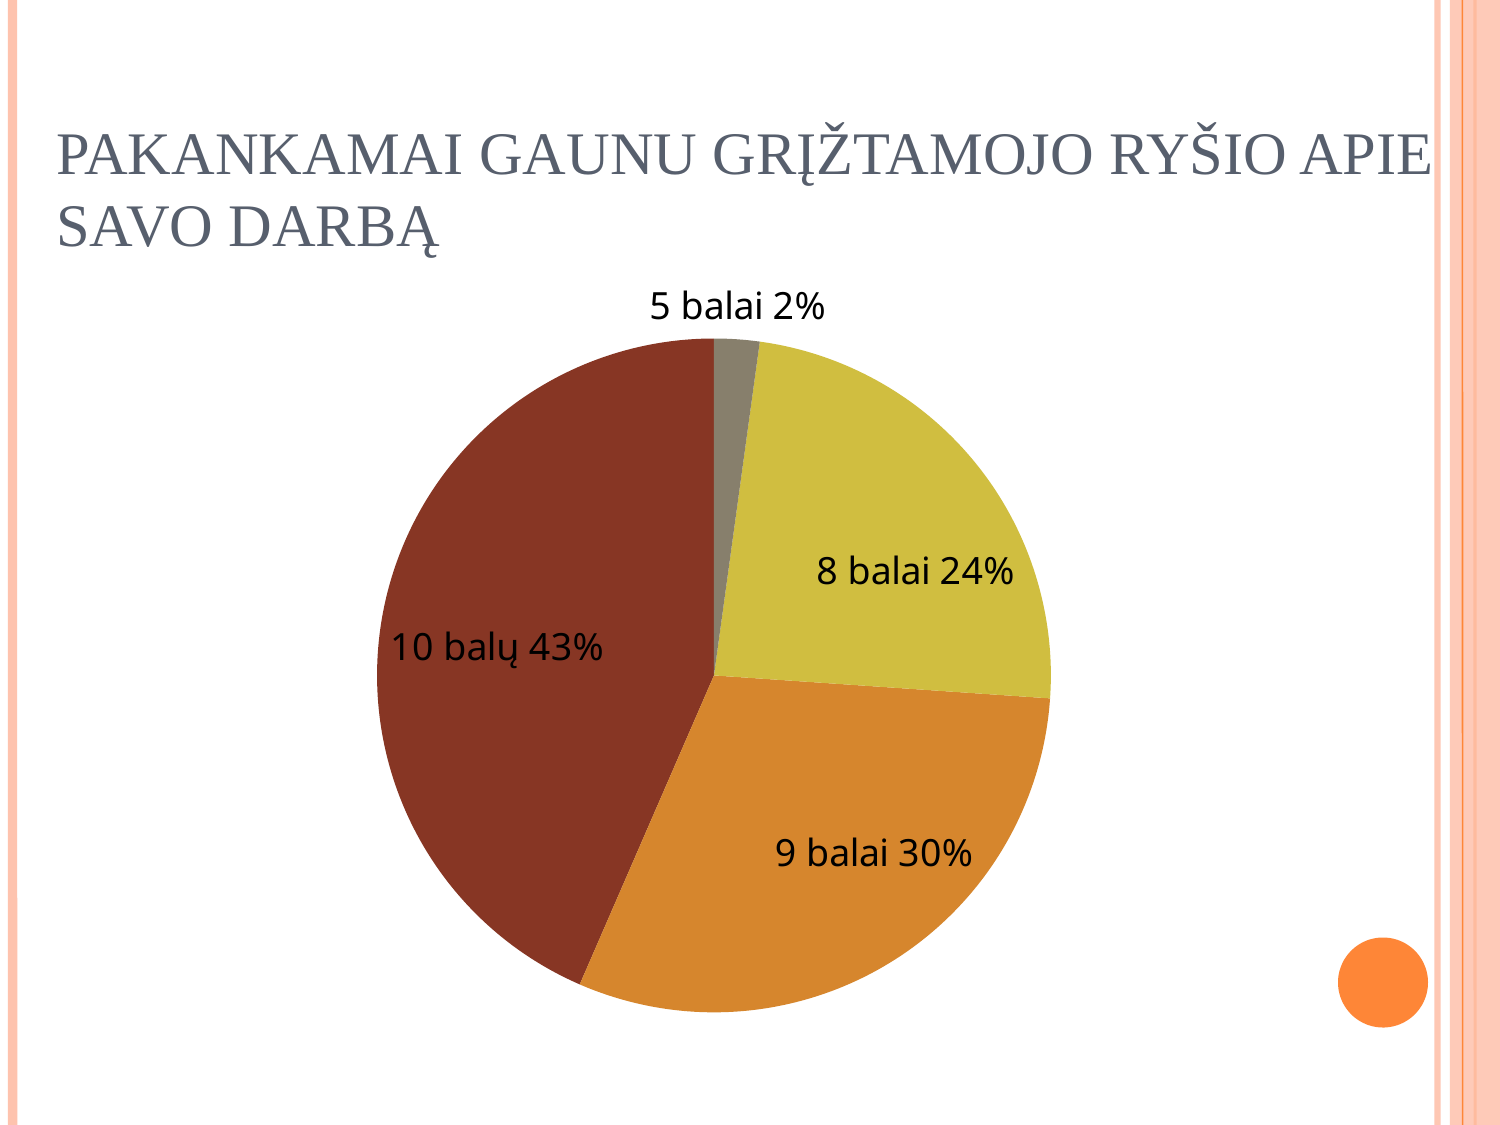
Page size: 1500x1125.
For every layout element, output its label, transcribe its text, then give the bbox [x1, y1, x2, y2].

chart [75, 262, 1300, 1062]
title Pakankamai gaunu grįžtamojo ryšio apie savo darbą [41, 93, 1471, 267]
